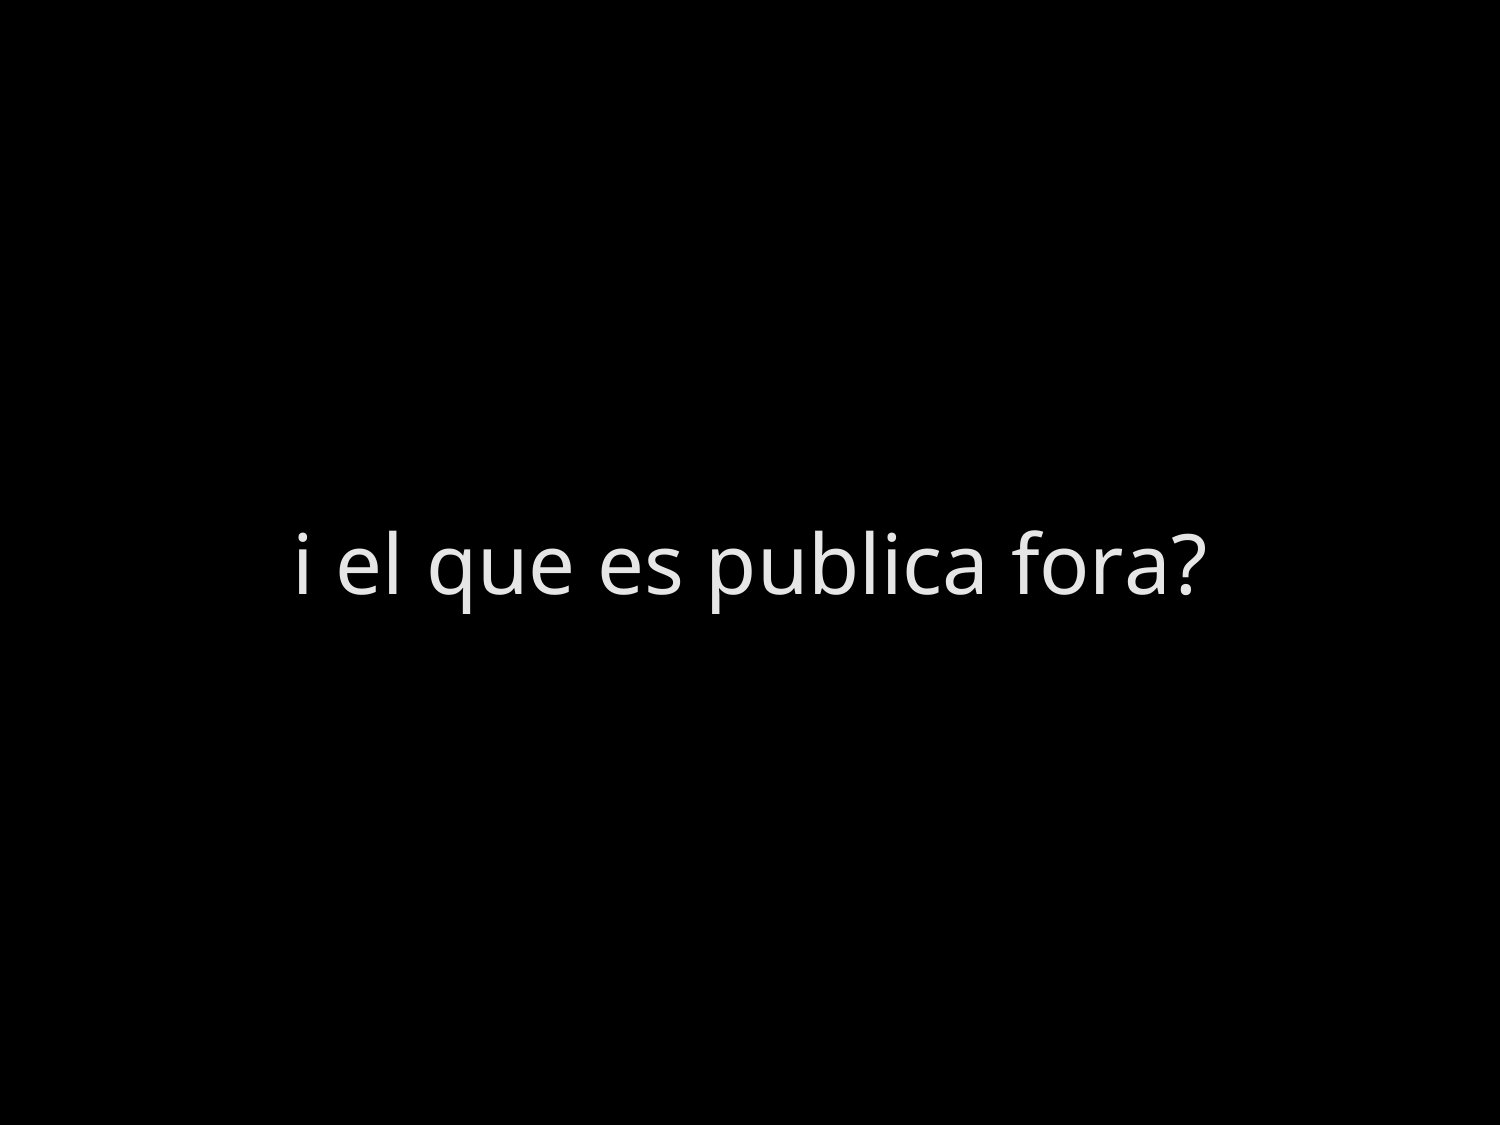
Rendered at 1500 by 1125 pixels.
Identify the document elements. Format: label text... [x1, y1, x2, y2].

title i el que es publica fora? [110, 468, 1392, 657]
